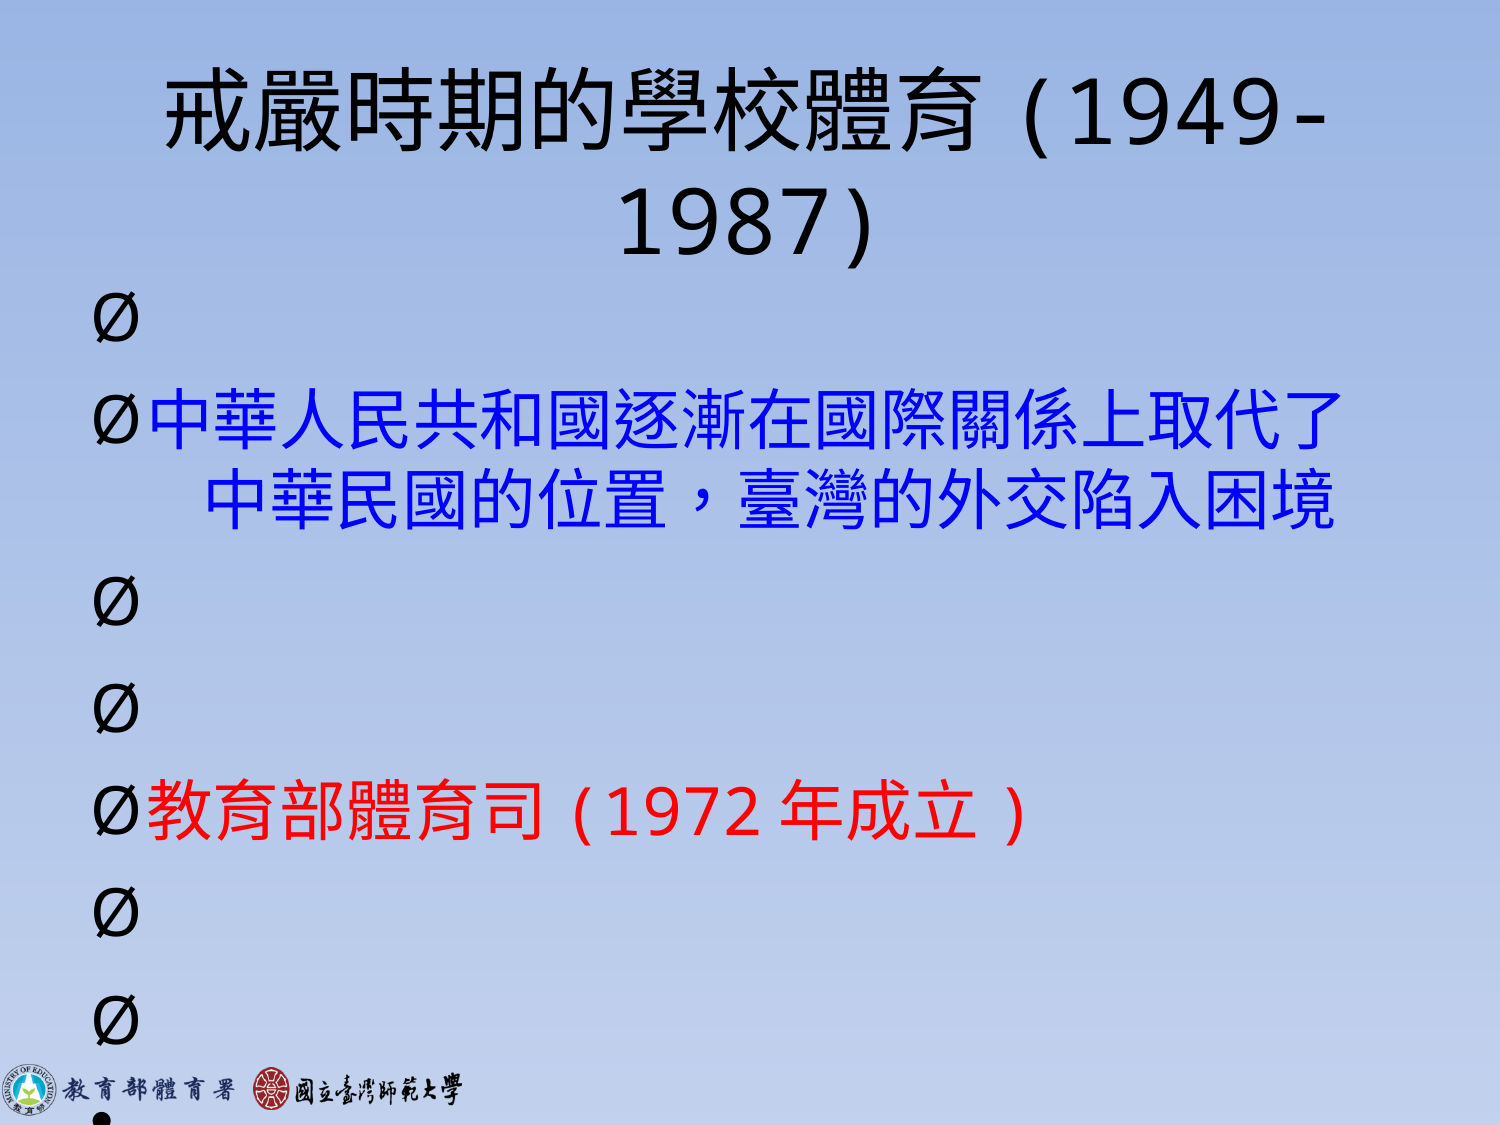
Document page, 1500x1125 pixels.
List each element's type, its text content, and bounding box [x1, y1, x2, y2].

title 戒嚴時期的學校體育(1949-1987) [75, 45, 1426, 233]
list 中華人民共和國逐漸在國際關係上取代了中華民國的位置，臺灣的外交陷入困境 教育部體育司(1972年成立) [75, 262, 1426, 1005]
